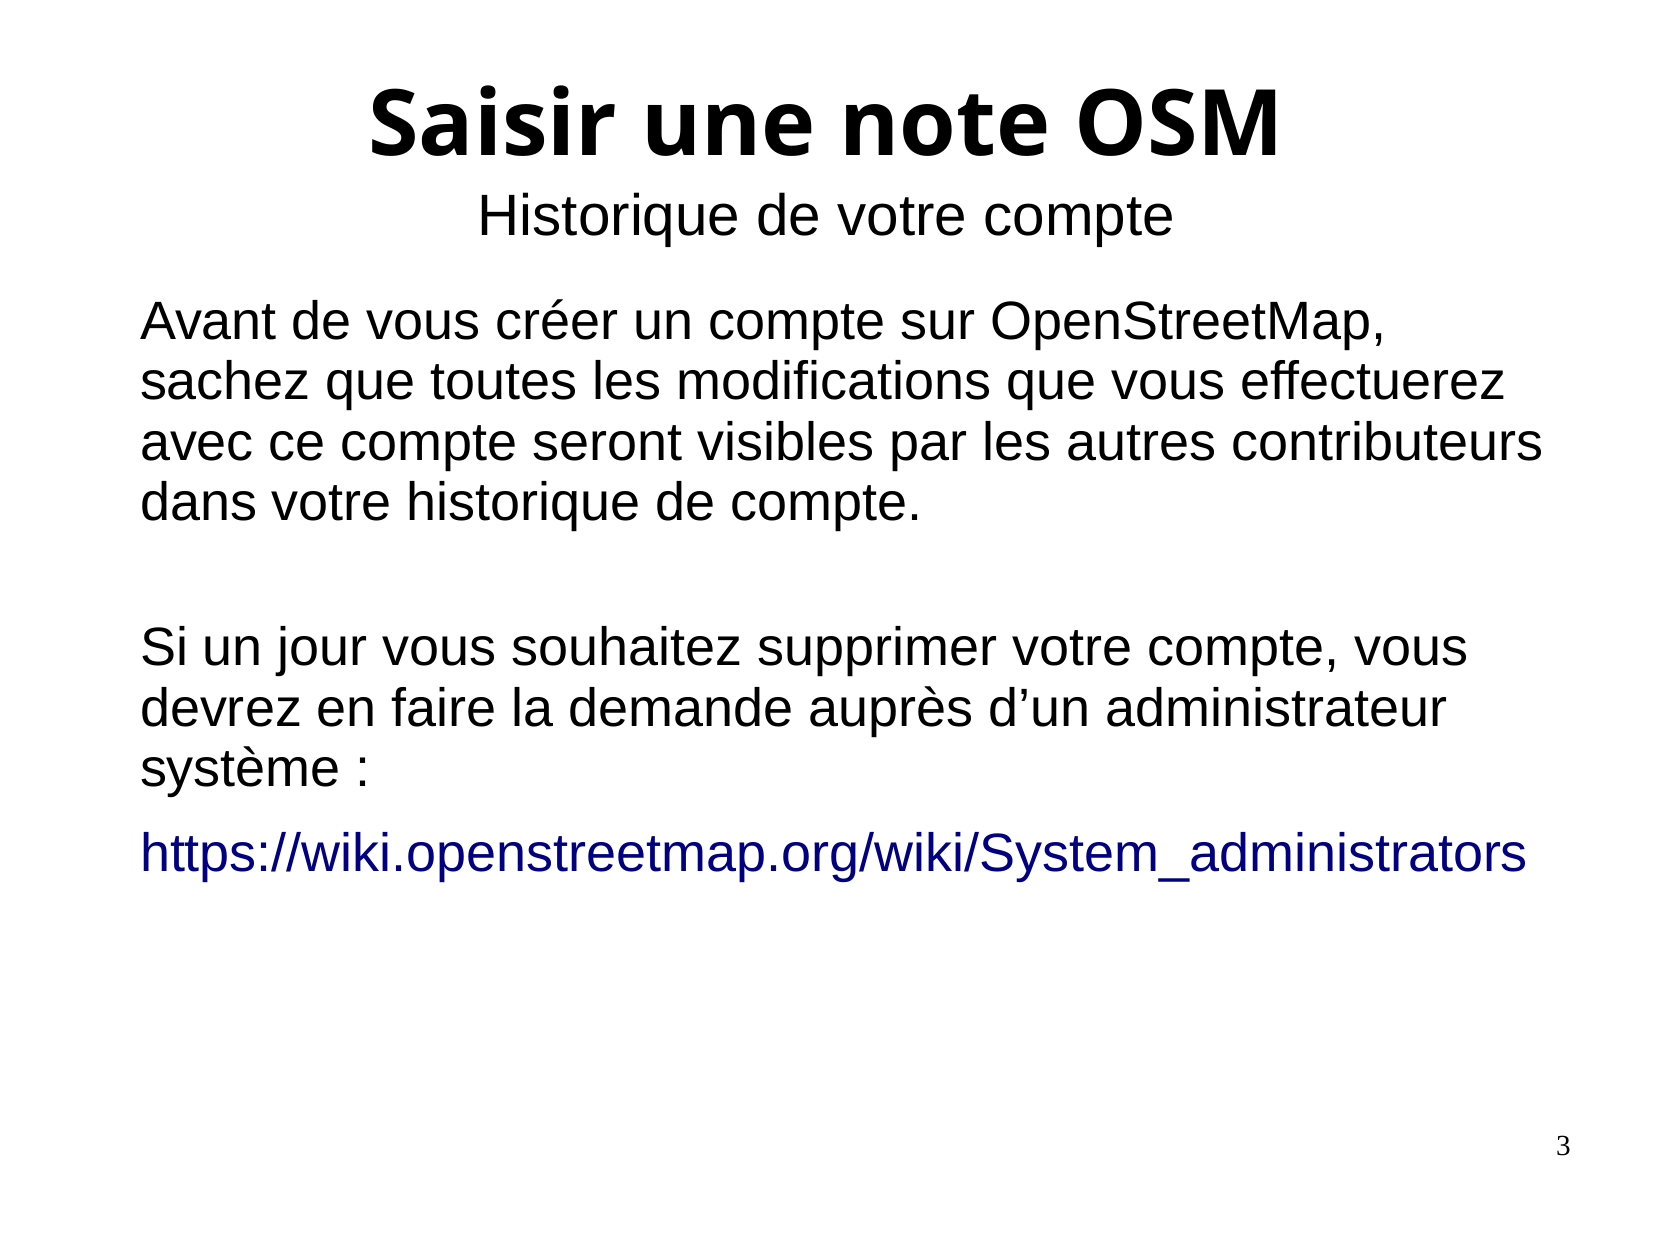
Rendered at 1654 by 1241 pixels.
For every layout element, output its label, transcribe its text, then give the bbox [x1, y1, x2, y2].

title Saisir une note OSM Historique de votre compte [82, 49, 1571, 257]
list Avant de vous créer un compte sur OpenStreetMap, sachez que toutes les modifications que vous effectuerez avec ce compte seront visibles par les autres contributeurs dans votre historique de compte. Si un jour vous souhaitez supprimer votre compte, vous devrez en faire la demande auprès d’un administrateur système : https://wiki.openstreetmap.org/wiki/System_administrators [82, 290, 1571, 1010]
